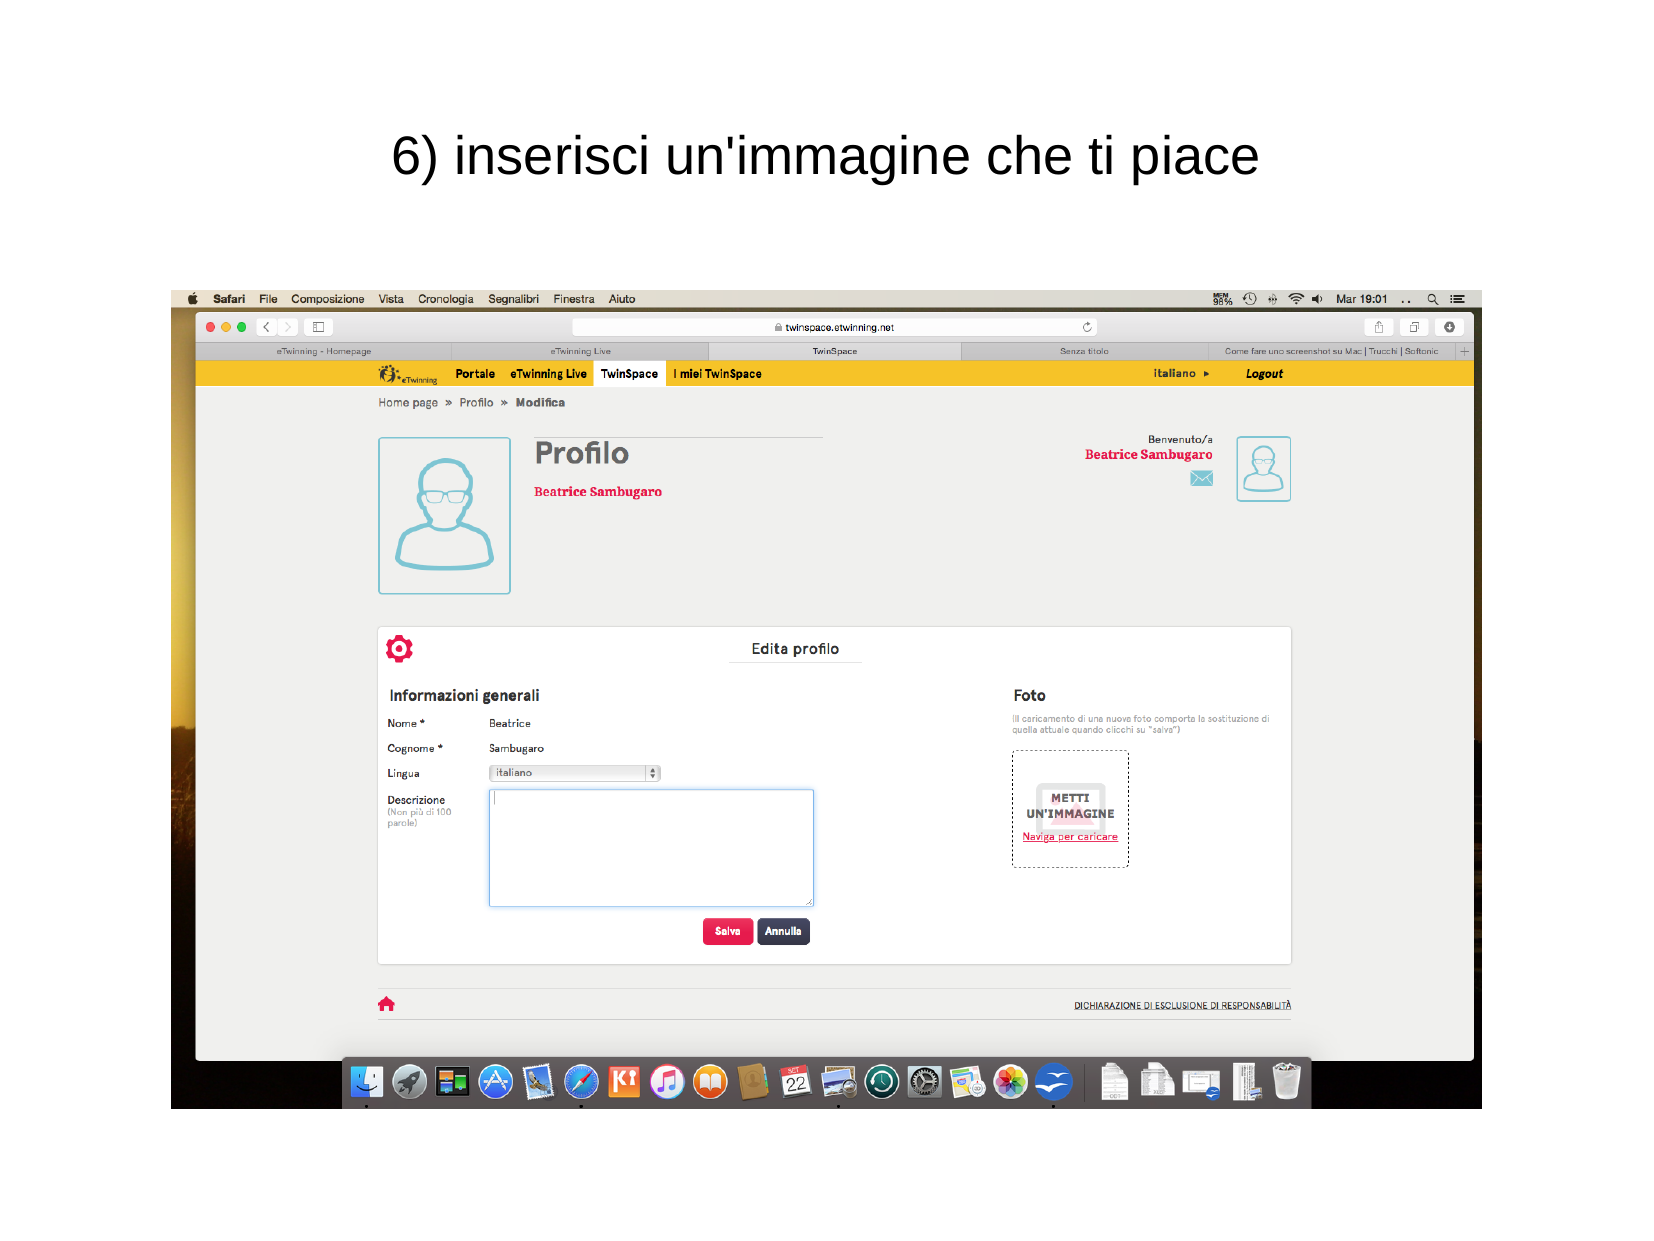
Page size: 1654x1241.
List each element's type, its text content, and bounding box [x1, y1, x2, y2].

picture [171, 290, 1482, 1109]
title 6) inserisci un'immagine che ti piace [82, 49, 1571, 257]
